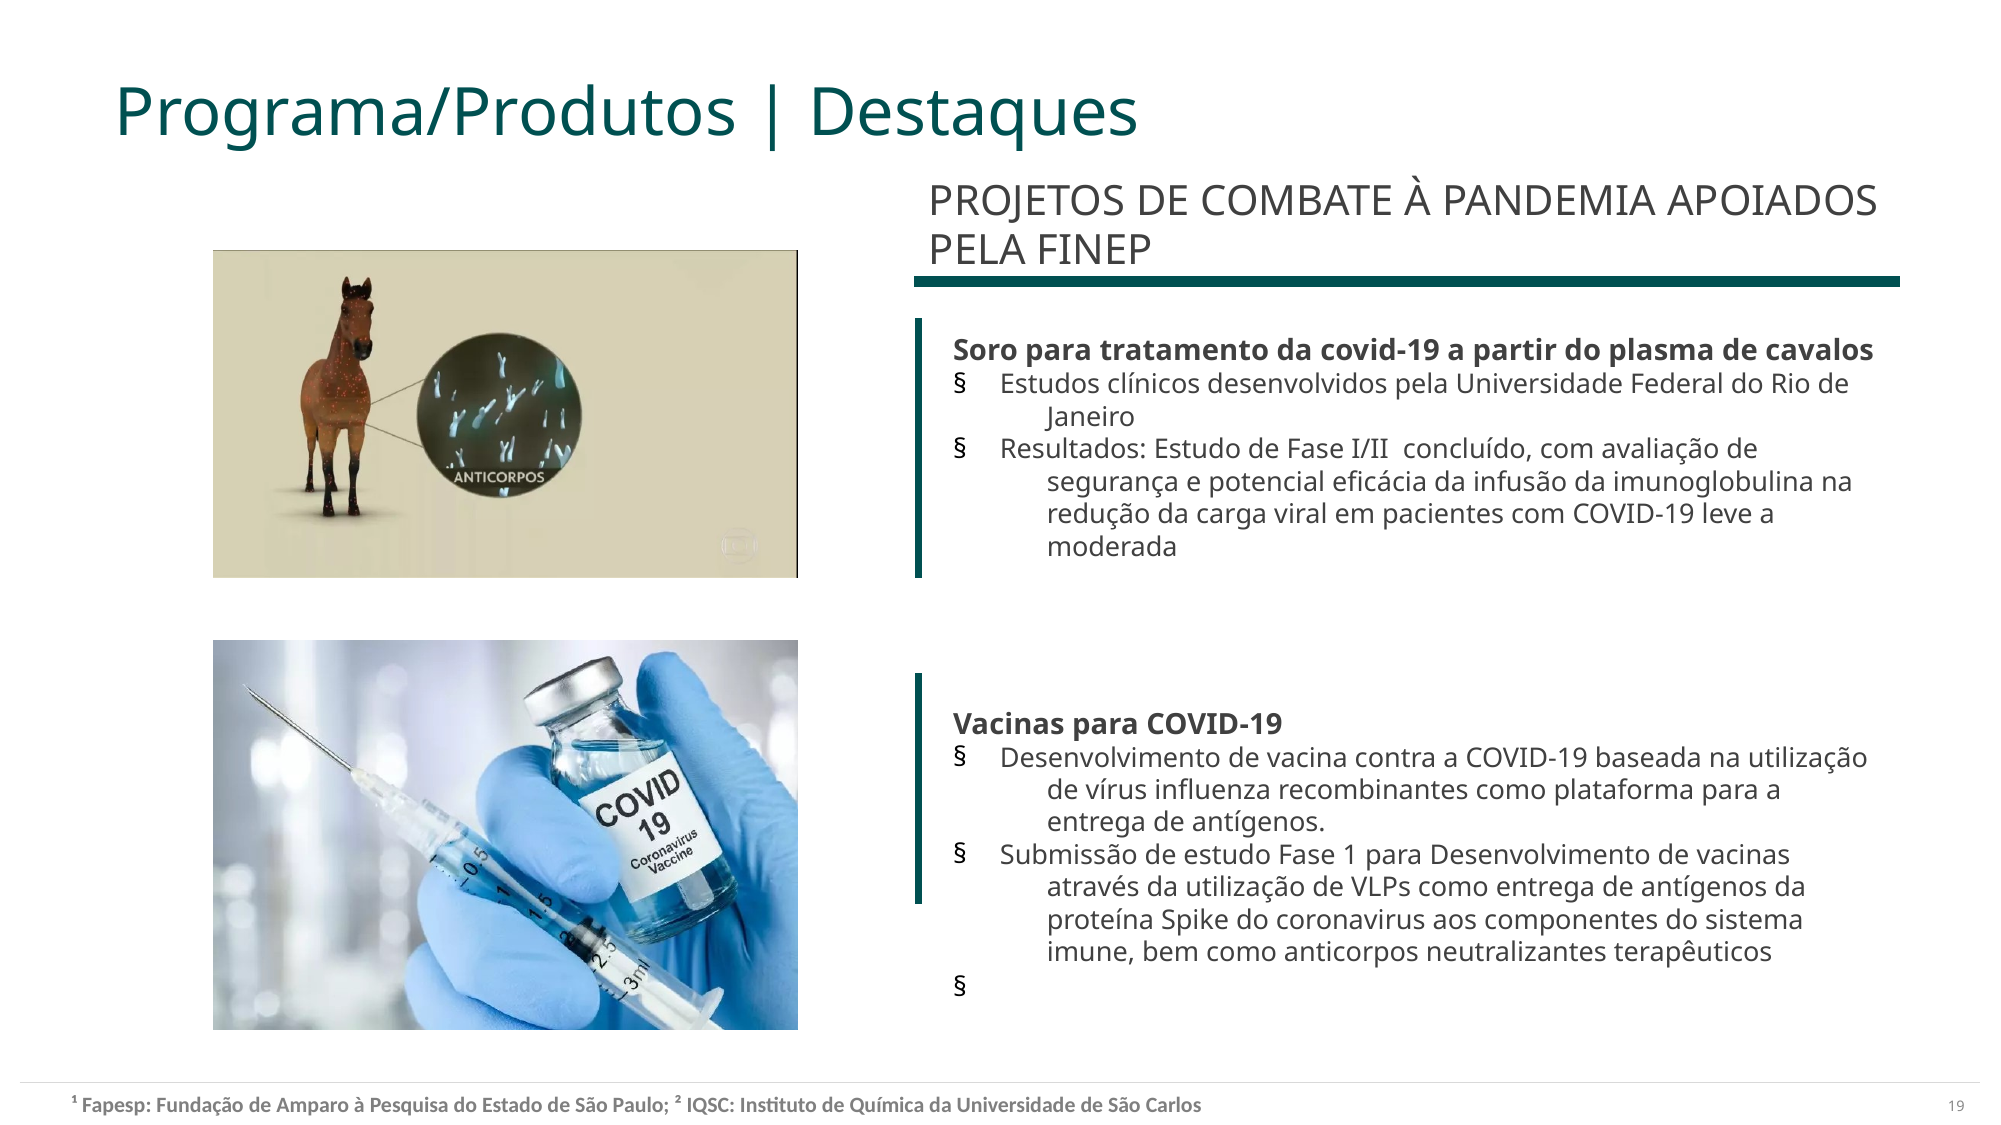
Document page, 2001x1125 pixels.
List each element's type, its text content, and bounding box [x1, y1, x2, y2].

text_box ¹ Fapesp: Fundação de Amparo à Pesquisa do Estado de São Paulo; ² IQSC: Instituto de Química da Universidade de São Carlos [56, 1083, 1954, 1125]
text_box PROJETOS DE COMBATE À PANDEMIA APOIADOS PELA FINEP [913, 165, 1898, 282]
title Programa/Produtos | Destaques [99, 45, 1900, 173]
text_box [915, 318, 922, 578]
text_box Vacinas para COVID-19 Desenvolvimento de vacina contra a COVID-19 baseada na utilização de vírus influenza recombinantes como plataforma para a entrega de antígenos. Submissão de estudo Fase 1 para Desenvolvimento de vacinas através da utilização de VLPs como entrega de antígenos da proteína Spike do coronavirus aos componentes do sistema imune, bem como anticorpos neutralizantes terapêuticos [938, 697, 1898, 1011]
text_box [915, 673, 922, 904]
text_box [914, 276, 1900, 287]
picture [213, 250, 798, 578]
text_box Soro para tratamento da covid-19 a partir do plasma de cavalos Estudos clínicos desenvolvidos pela Universidade Federal do Rio de Janeiro Resultados: Estudo de Fase I/II concluído, com avaliação de segurança e potencial eficácia da infusão da imunoglobulina na redução da carga viral em pacientes com COVID-19 leve a moderada [938, 323, 1898, 574]
picture [213, 640, 798, 1030]
